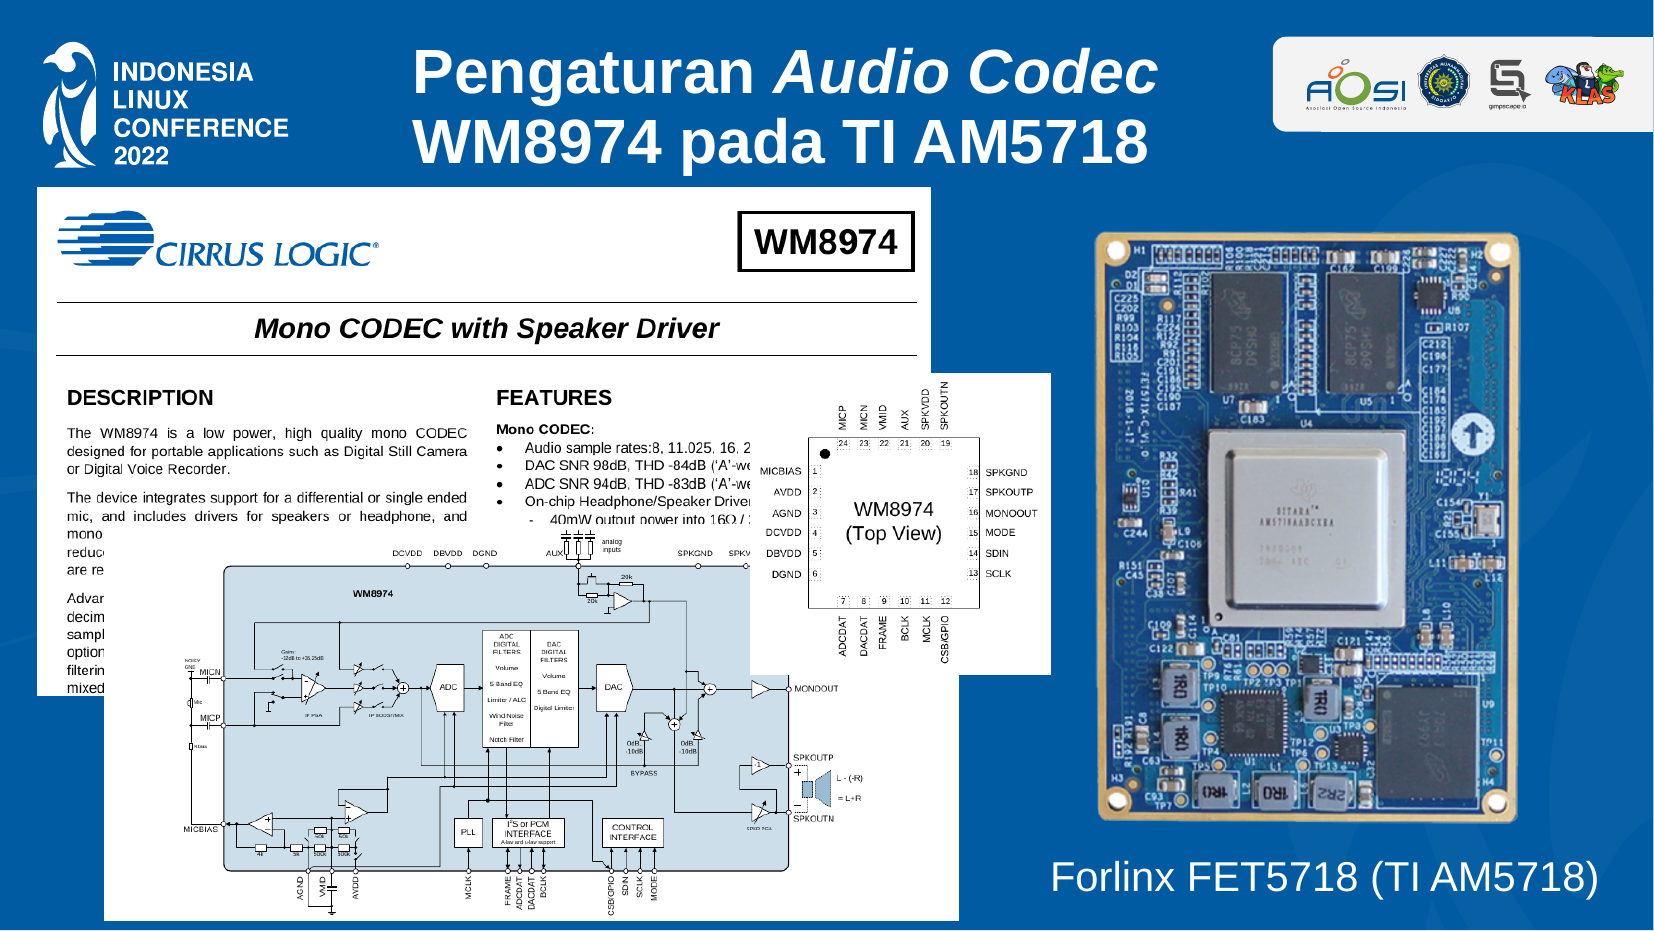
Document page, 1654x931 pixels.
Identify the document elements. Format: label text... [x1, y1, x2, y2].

title Pengaturan Audio Codec WM8974 pada TI AM5718 [412, 37, 1576, 178]
title Forlinx FET5718 (TI AM5718) [1050, 853, 1613, 901]
picture [1576, 62, 1624, 105]
picture [37, 187, 1593, 921]
